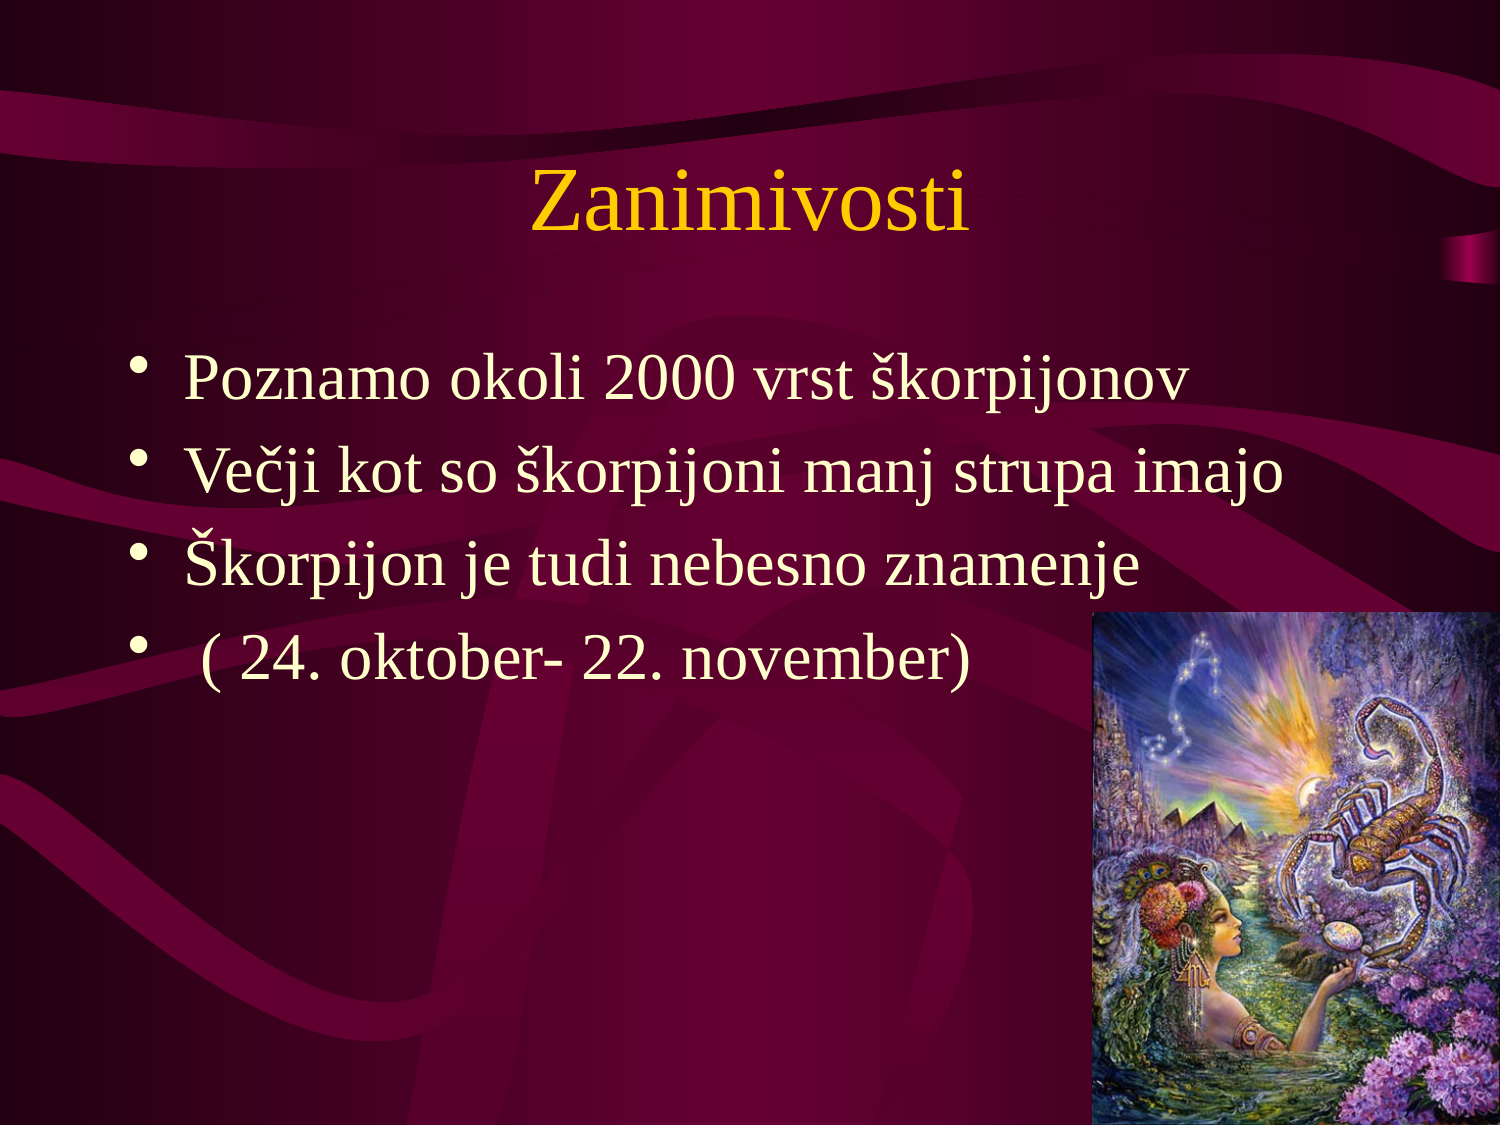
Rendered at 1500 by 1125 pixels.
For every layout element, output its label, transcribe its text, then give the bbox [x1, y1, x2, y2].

title Zanimivosti [112, 99, 1388, 288]
list Poznamo okoli 2000 vrst škorpijonov Večji kot so škorpijoni manj strupa imajo Škorpijon je tudi nebesno znamenje ( 24. oktober- 22. november) [112, 324, 1388, 1000]
picture [1092, 612, 1500, 1125]
